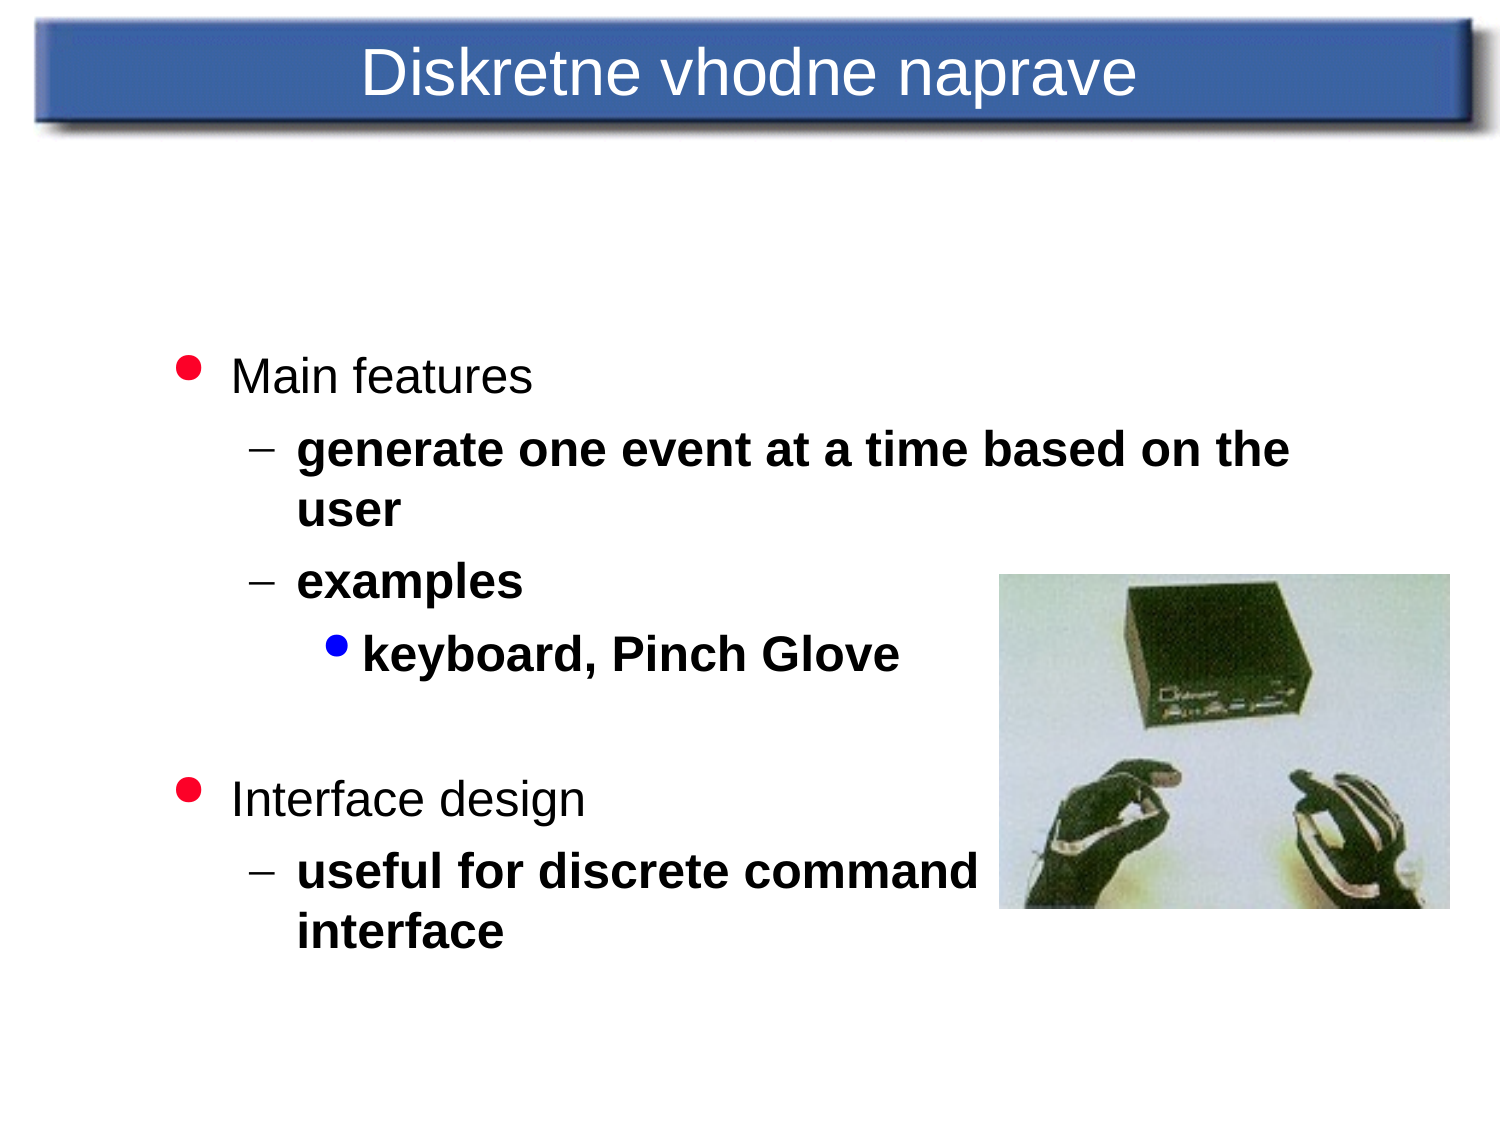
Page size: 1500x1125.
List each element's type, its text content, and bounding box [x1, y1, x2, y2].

list Main features generate one event at a time based on the user examples keyboard, Pinch Glove Interface design useful for discrete command interface [159, 336, 1364, 966]
picture [999, 574, 1450, 909]
picture [33, 15, 1500, 142]
title Diskretne vhodne naprave [112, 0, 1388, 138]
